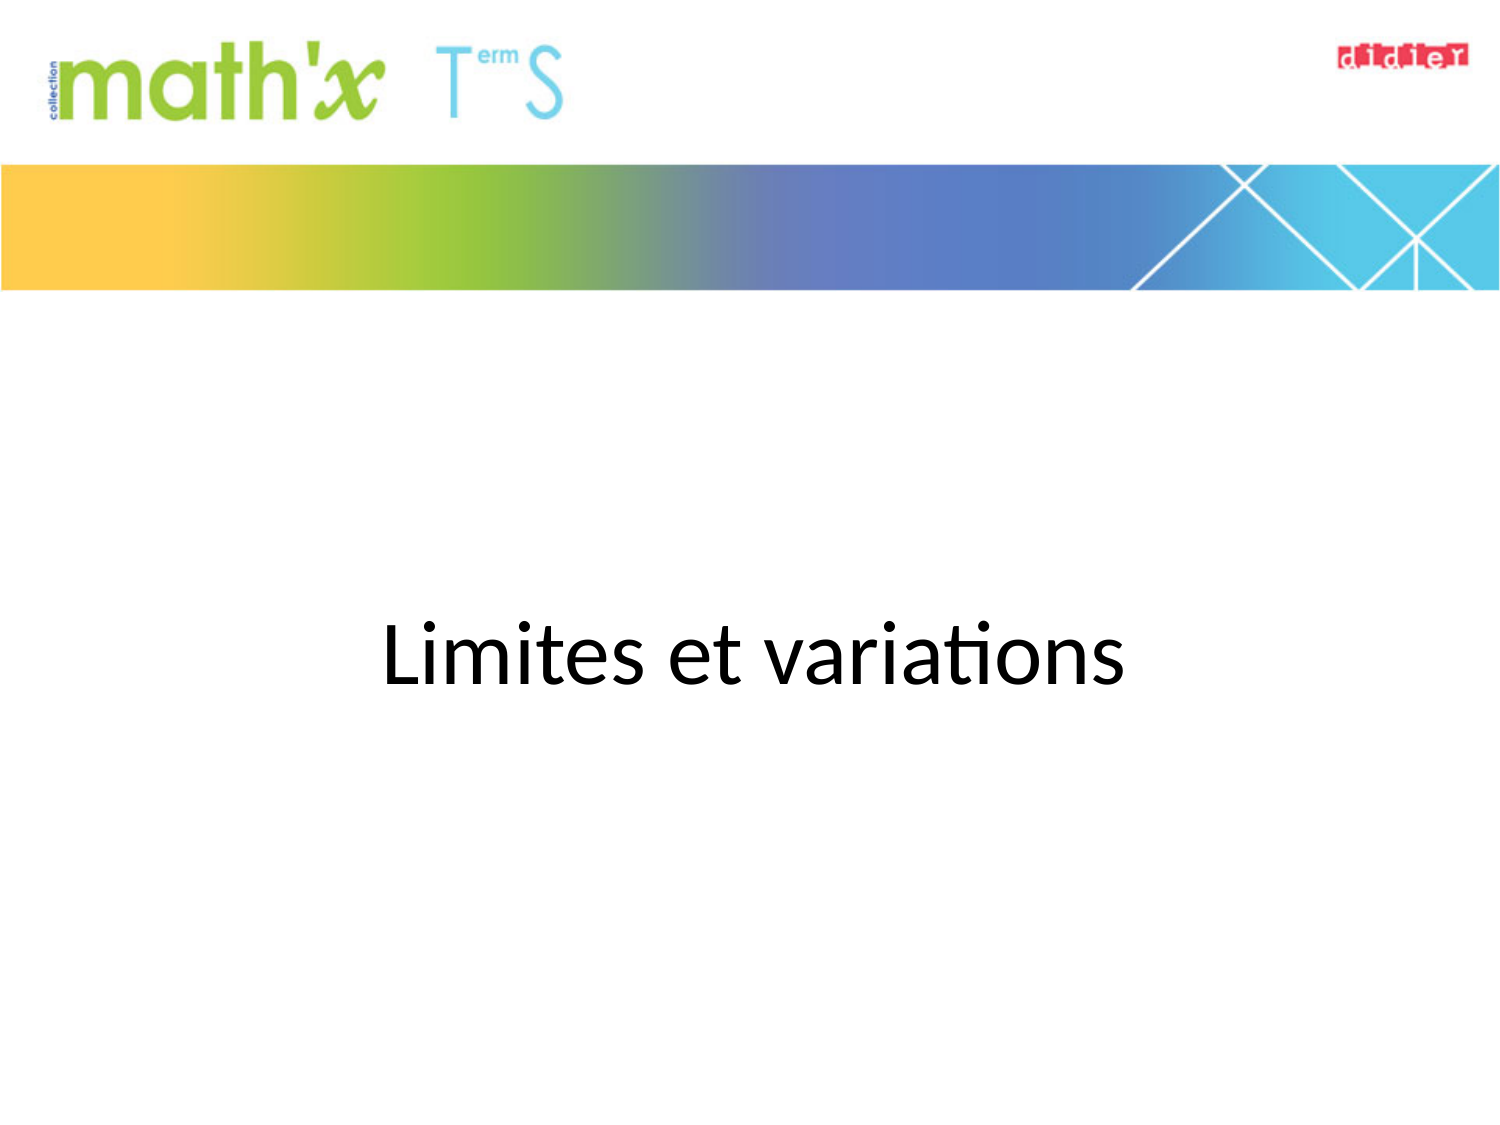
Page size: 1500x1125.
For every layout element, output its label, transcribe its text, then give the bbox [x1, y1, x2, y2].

title Limites et variations [117, 527, 1393, 769]
picture [0, 0, 1500, 292]
